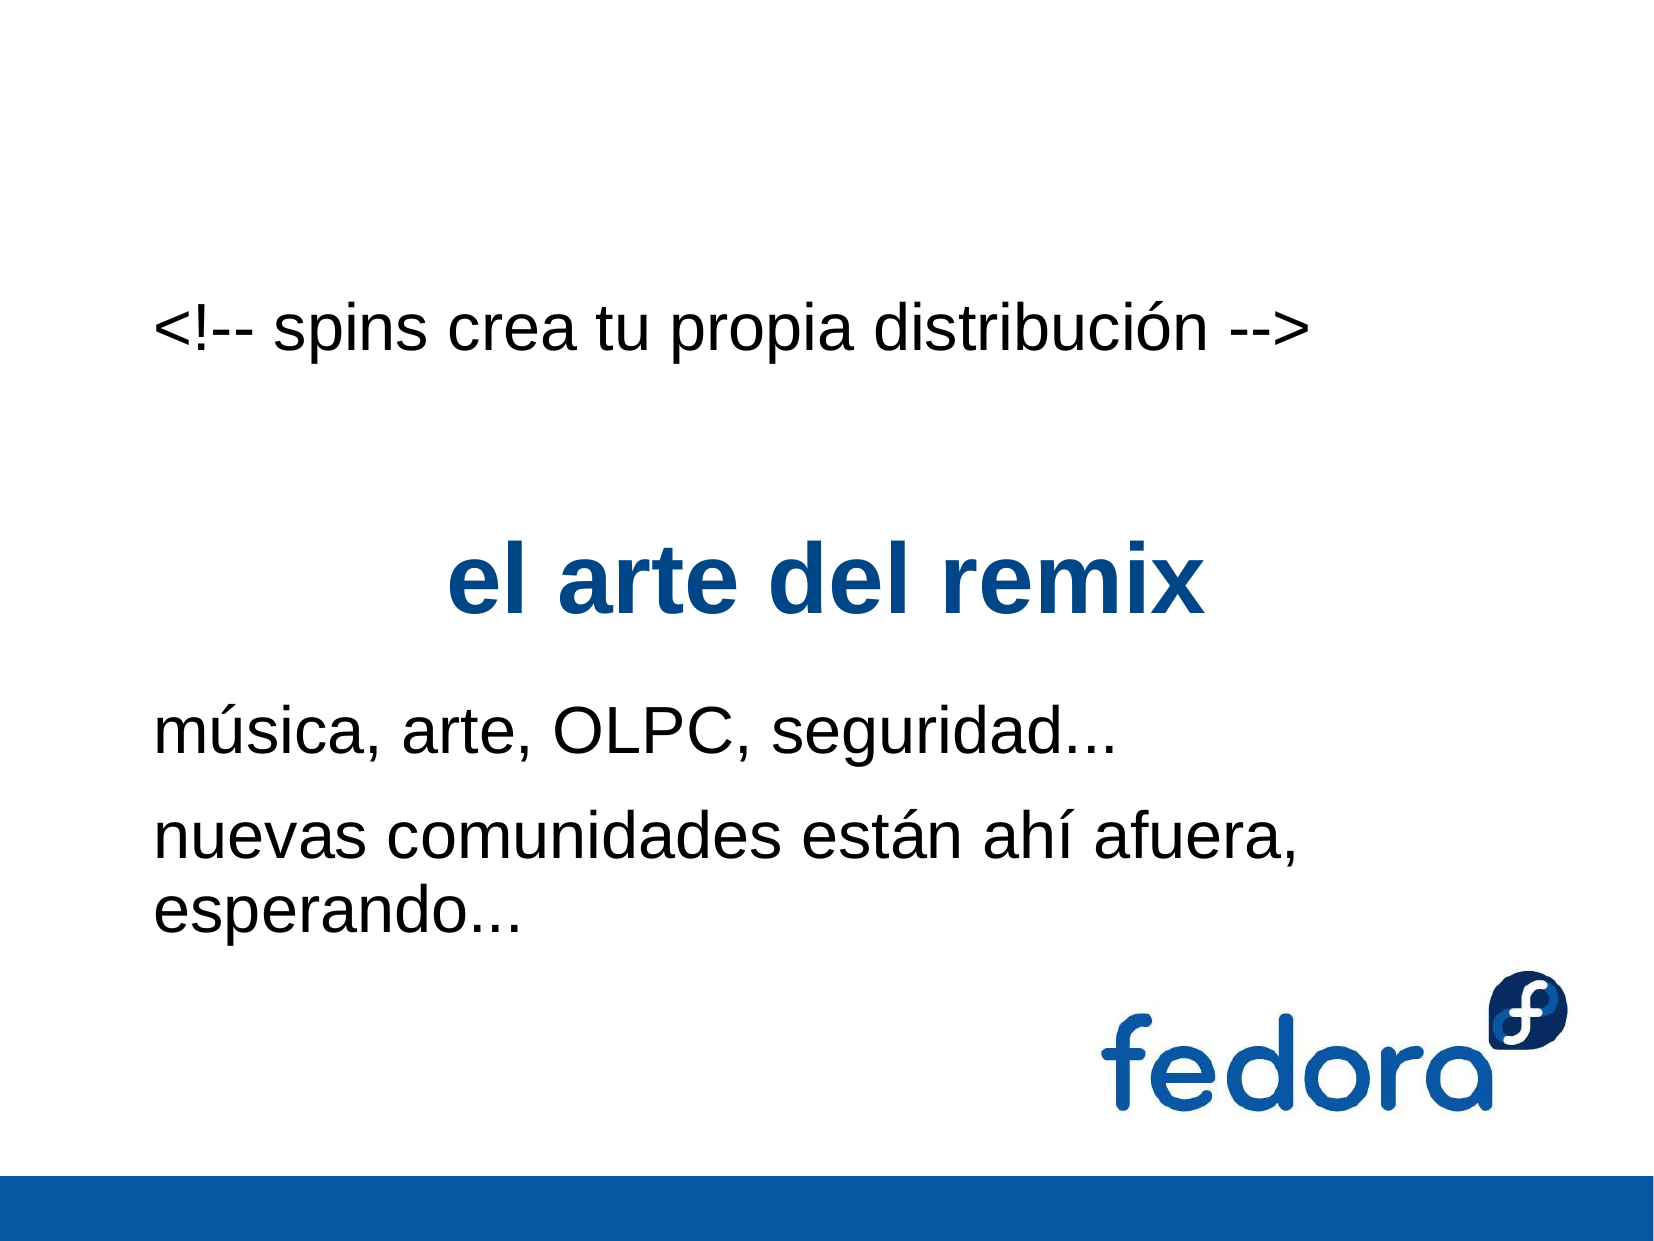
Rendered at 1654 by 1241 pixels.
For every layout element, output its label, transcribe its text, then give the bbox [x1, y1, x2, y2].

title el arte del remix [82, 49, 1571, 1109]
picture [1087, 958, 1576, 1125]
picture [0, 1176, 1654, 1241]
